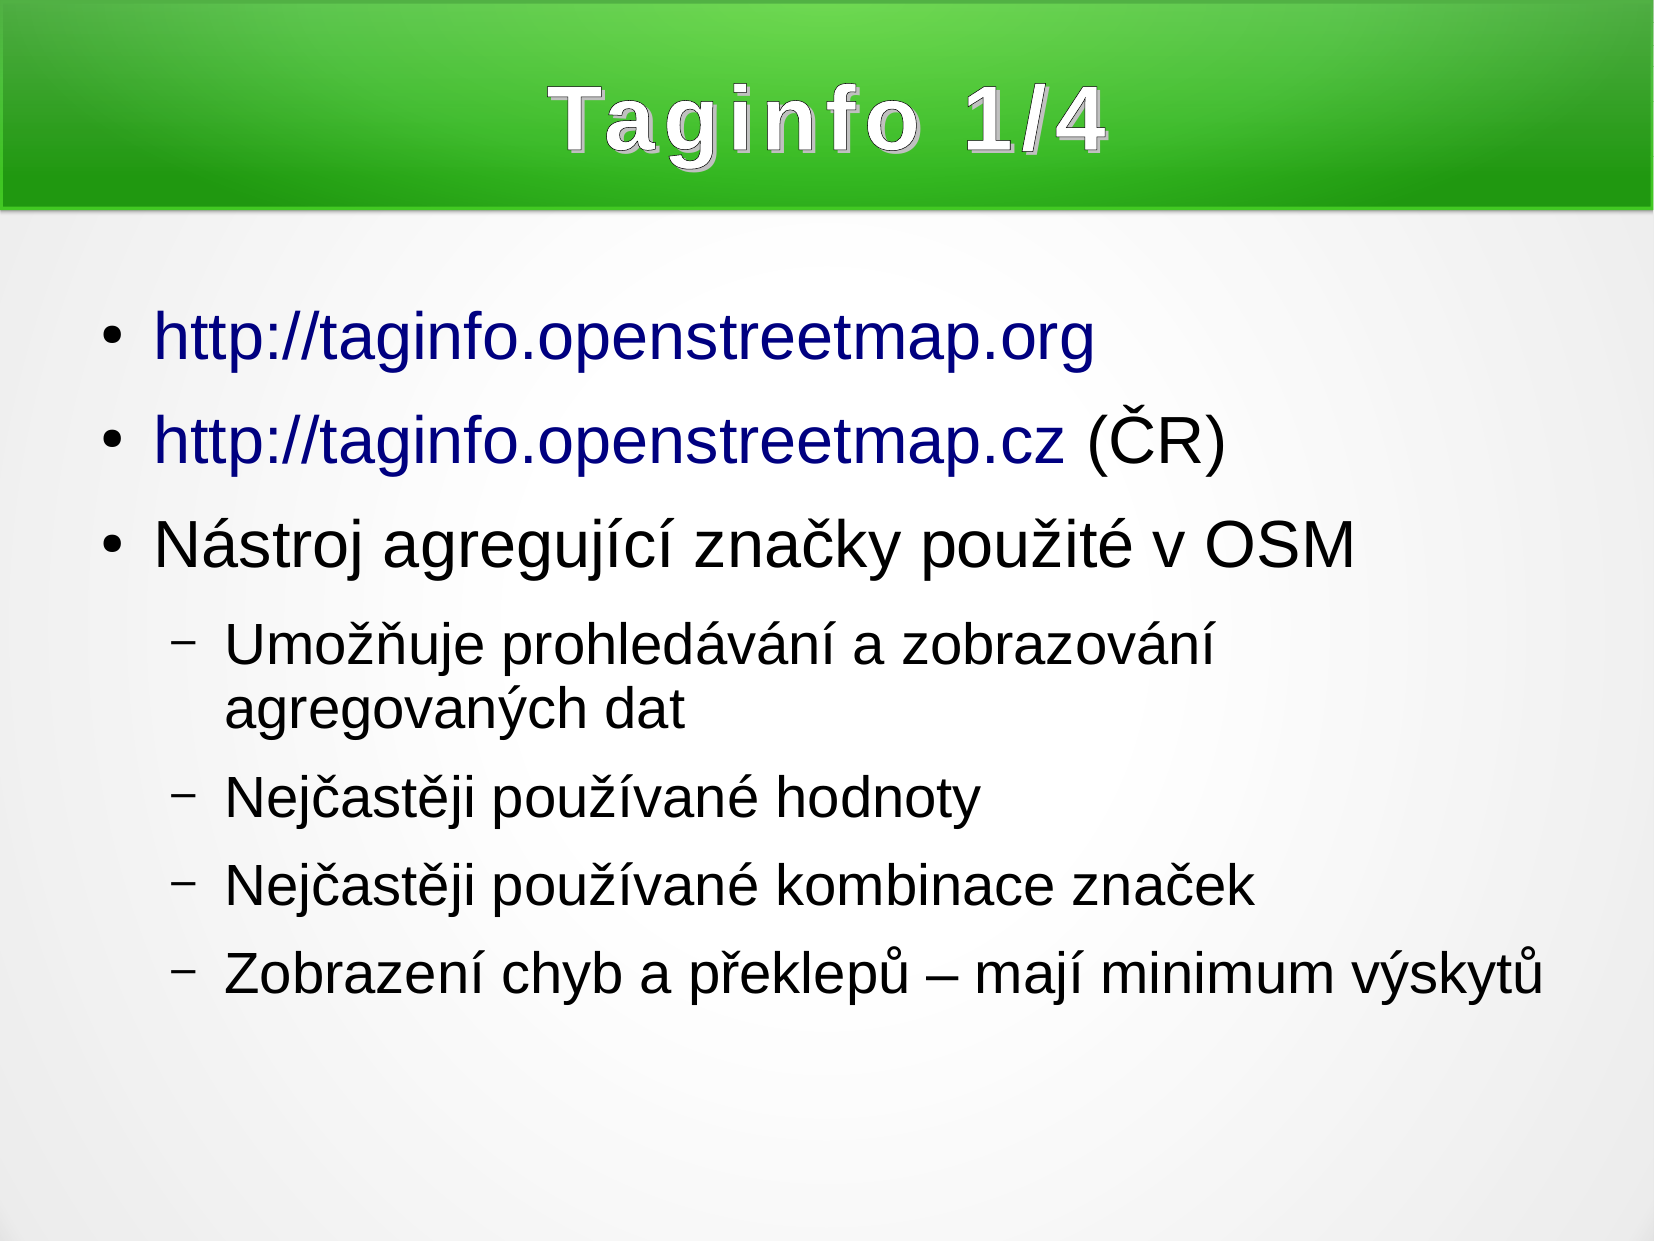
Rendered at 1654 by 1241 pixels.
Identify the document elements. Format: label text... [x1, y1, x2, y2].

title Taginfo 1/4 [82, 47, 1571, 189]
list http://taginfo.openstreetmap.org http://taginfo.openstreetmap.cz (ČR) Nástroj agregující značky použité v OSM Umožňuje prohledávání a zobrazování agregovaných dat Nejčastěji používané hodnoty Nejčastěji používané kombinace značek Zobrazení chyb a překlepů – mají minimum výskytů [82, 299, 1571, 1019]
